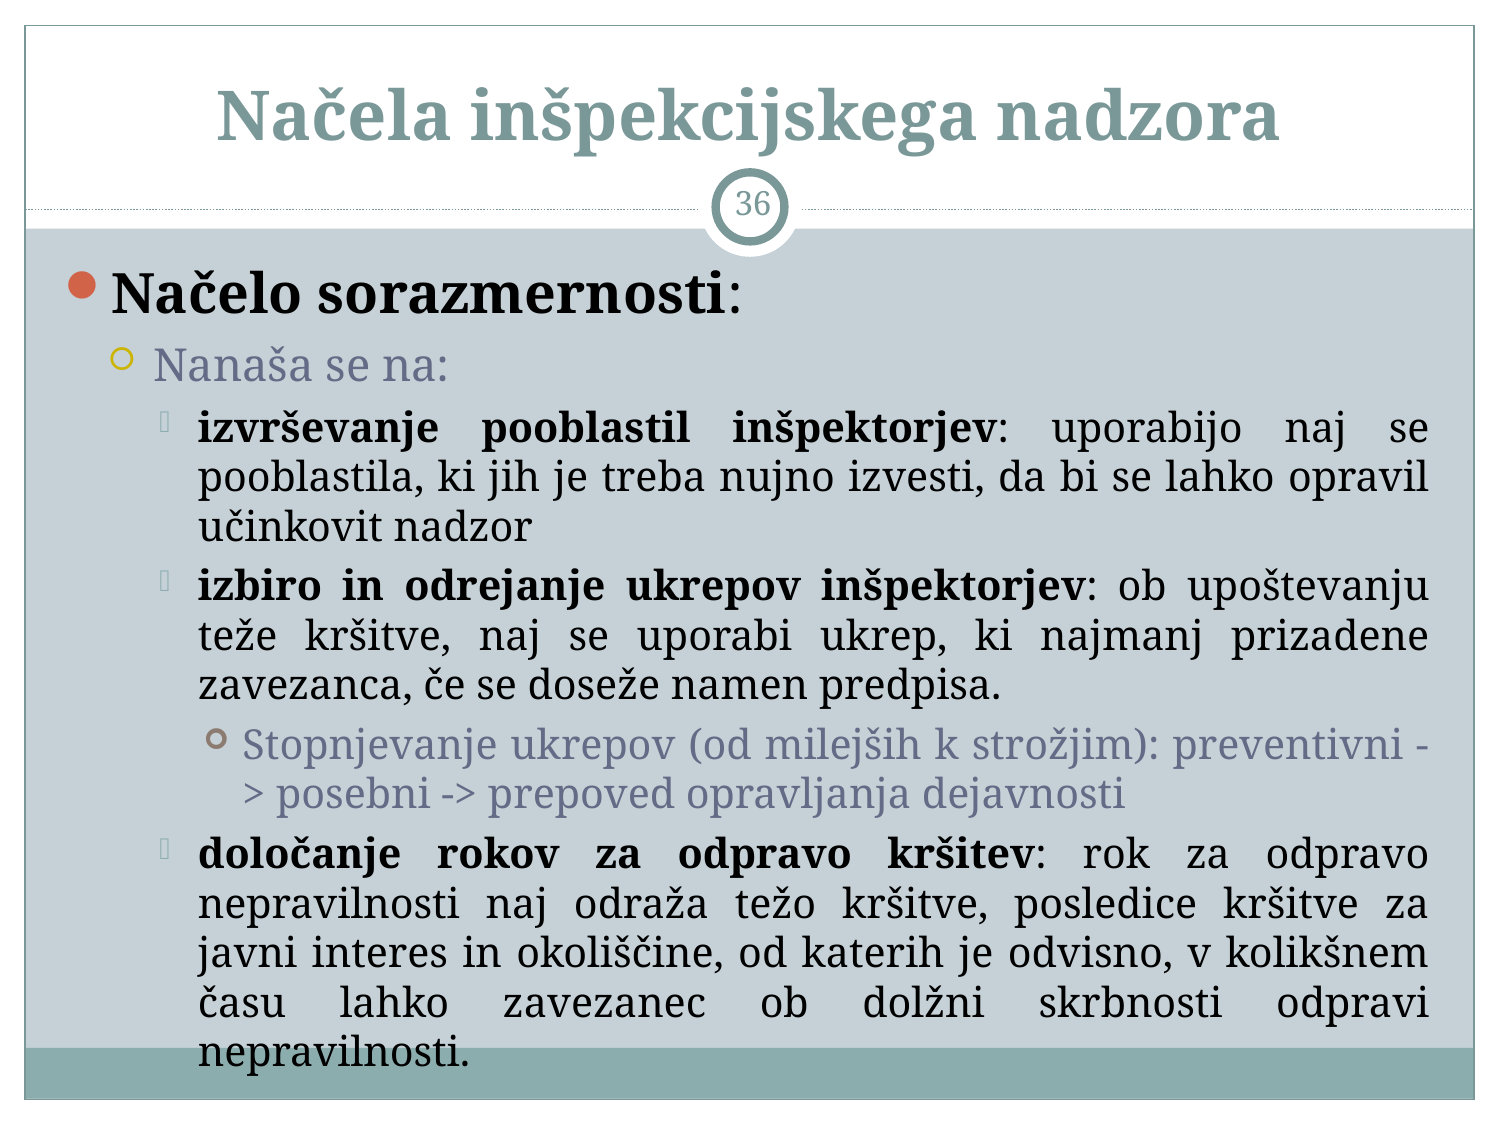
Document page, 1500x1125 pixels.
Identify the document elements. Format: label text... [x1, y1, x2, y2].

text_box <number> [715, 168, 791, 241]
title Načela inšpekcijskega nadzora [49, 37, 1450, 162]
list Načelo sorazmernosti: Nanaša se na: izvrševanje pooblastil inšpektorjev: uporabijo naj se pooblastila, ki jih je treba nujno izvesti, da bi se lahko opravil učinkovit nadzor izbiro in odrejanje ukrepov inšpektorjev: ob upoštevanju teže kršitve, naj se uporabi ukrep, ki najmanj prizadene zavezanca, če se doseže namen predpisa. Stopnjevanje ukrepov (od milejših k strožjim): preventivni -> posebni -> prepoved opravljanja dejavnosti določanje rokov za odpravo kršitev: rok za odpravo nepravilnosti naj odraža težo kršitve, posledice kršitve za javni interes in okoliščine, od katerih je odvisno, v kolikšnem času lahko zavezanec ob dolžni skrbnosti odpravi nepravilnosti. [49, 250, 1445, 1071]
